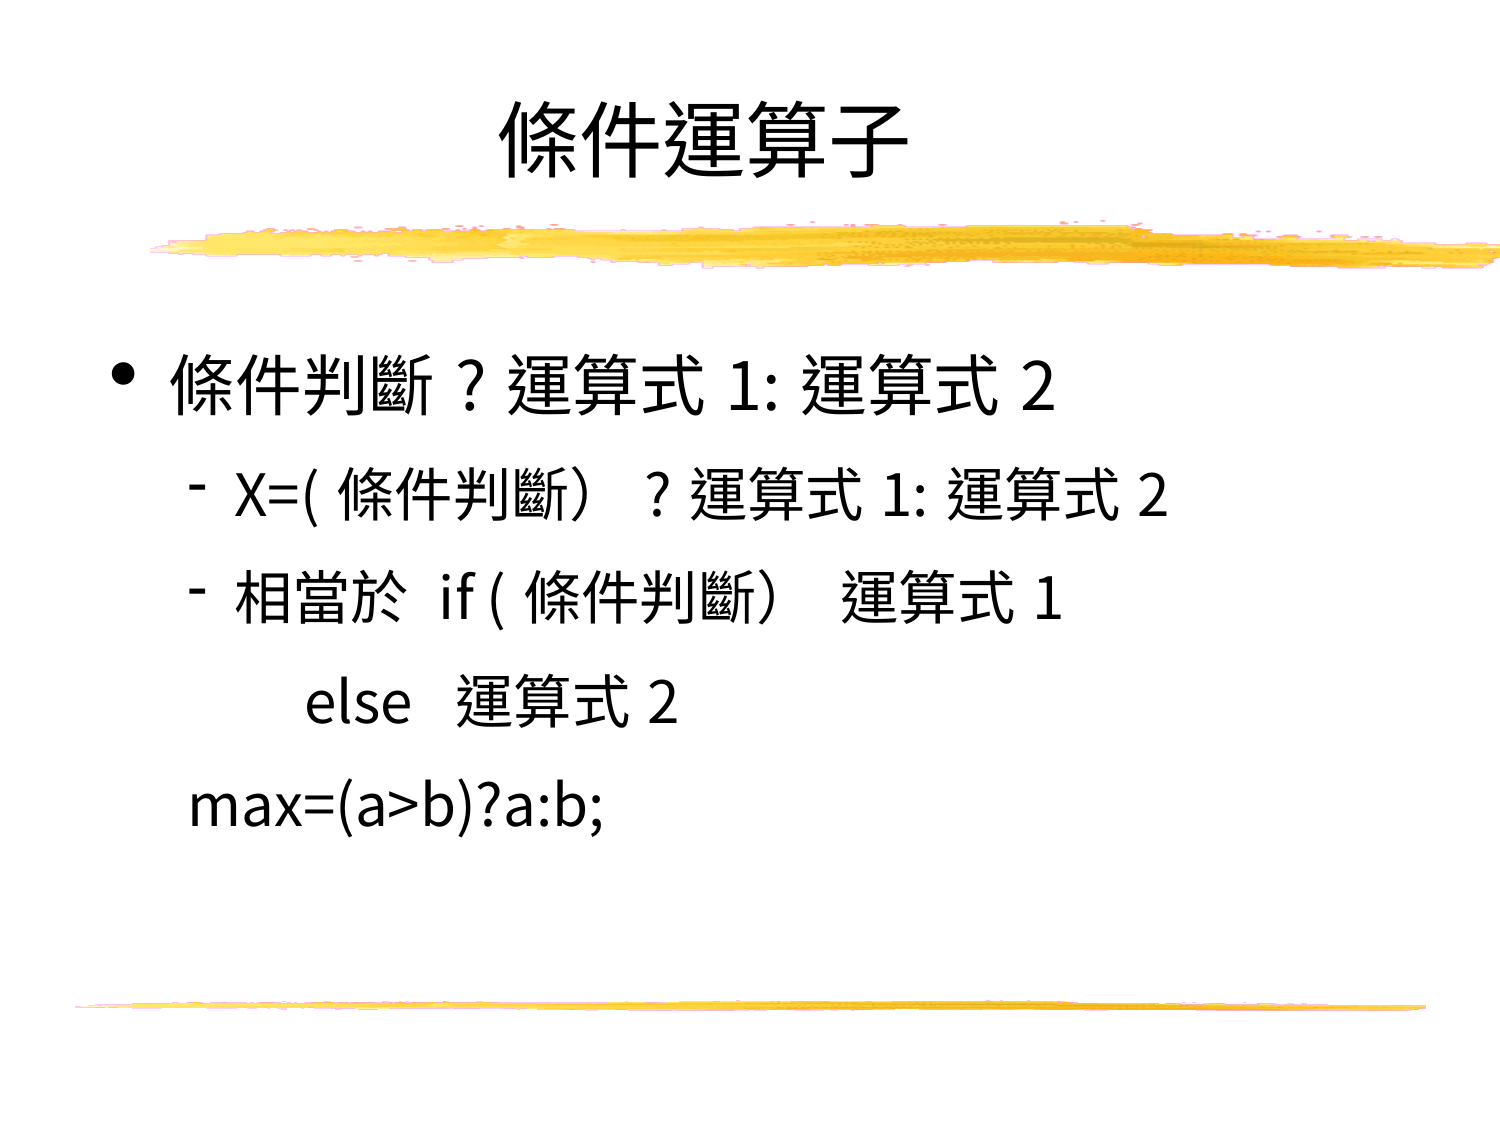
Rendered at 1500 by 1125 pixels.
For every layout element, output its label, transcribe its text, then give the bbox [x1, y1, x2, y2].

list 條件判斷?運算式1:運算式2 X=(條件判斷）?運算式1:運算式2 相當於 if (條件判斷） 運算式1 else 運算式2 max=(a>b)?a:b; [112, 324, 1388, 1001]
title 條件運算子 [66, 35, 1342, 226]
picture [75, 999, 1426, 1013]
picture [150, 215, 1500, 279]
